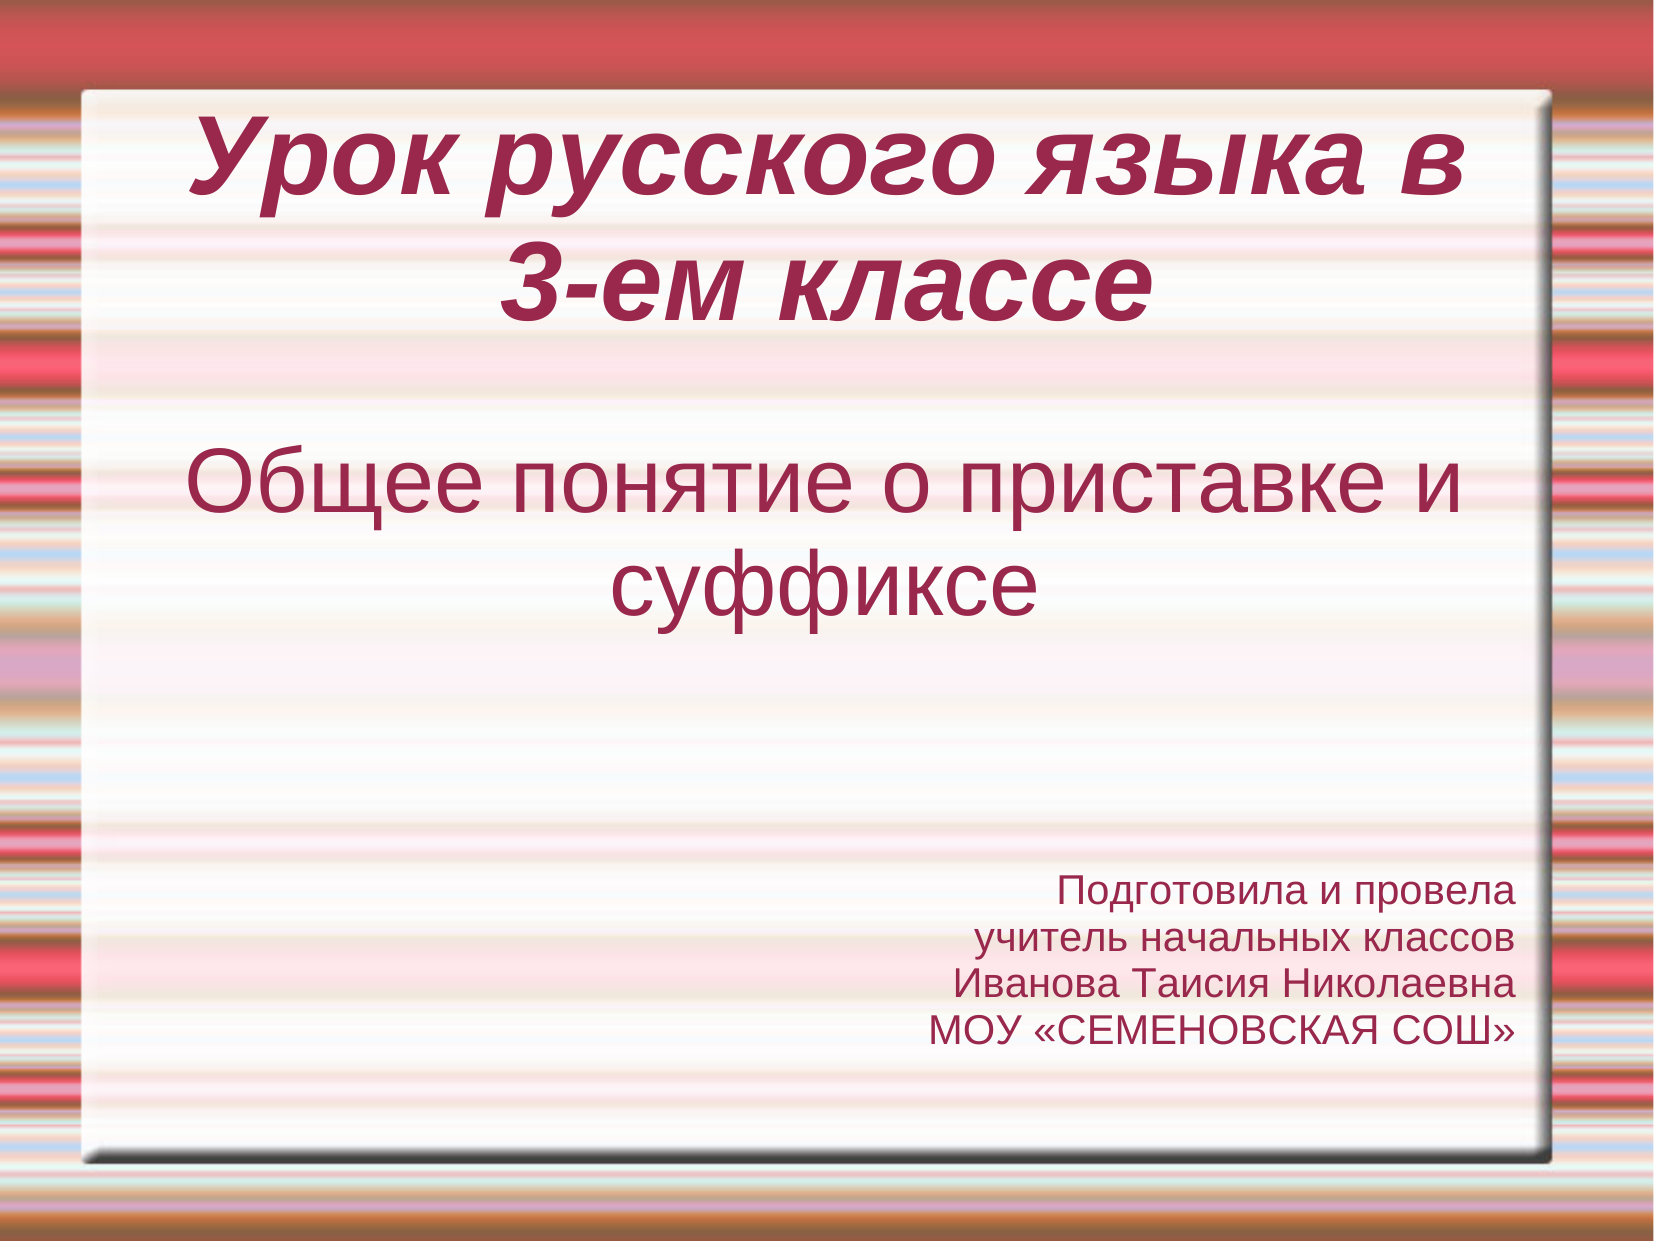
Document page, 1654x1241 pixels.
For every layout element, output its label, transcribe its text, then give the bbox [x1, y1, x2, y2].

subtitle Общее понятие о приставке и суффиксе Подготовила и провела учитель начальных классов Иванова Таисия Николаевна МОУ «СЕМЕНОВСКАЯ СОШ» [134, 350, 1516, 1133]
picture [0, 0, 1654, 1241]
title Урок русского языка в 3-ем классе [121, 88, 1534, 348]
